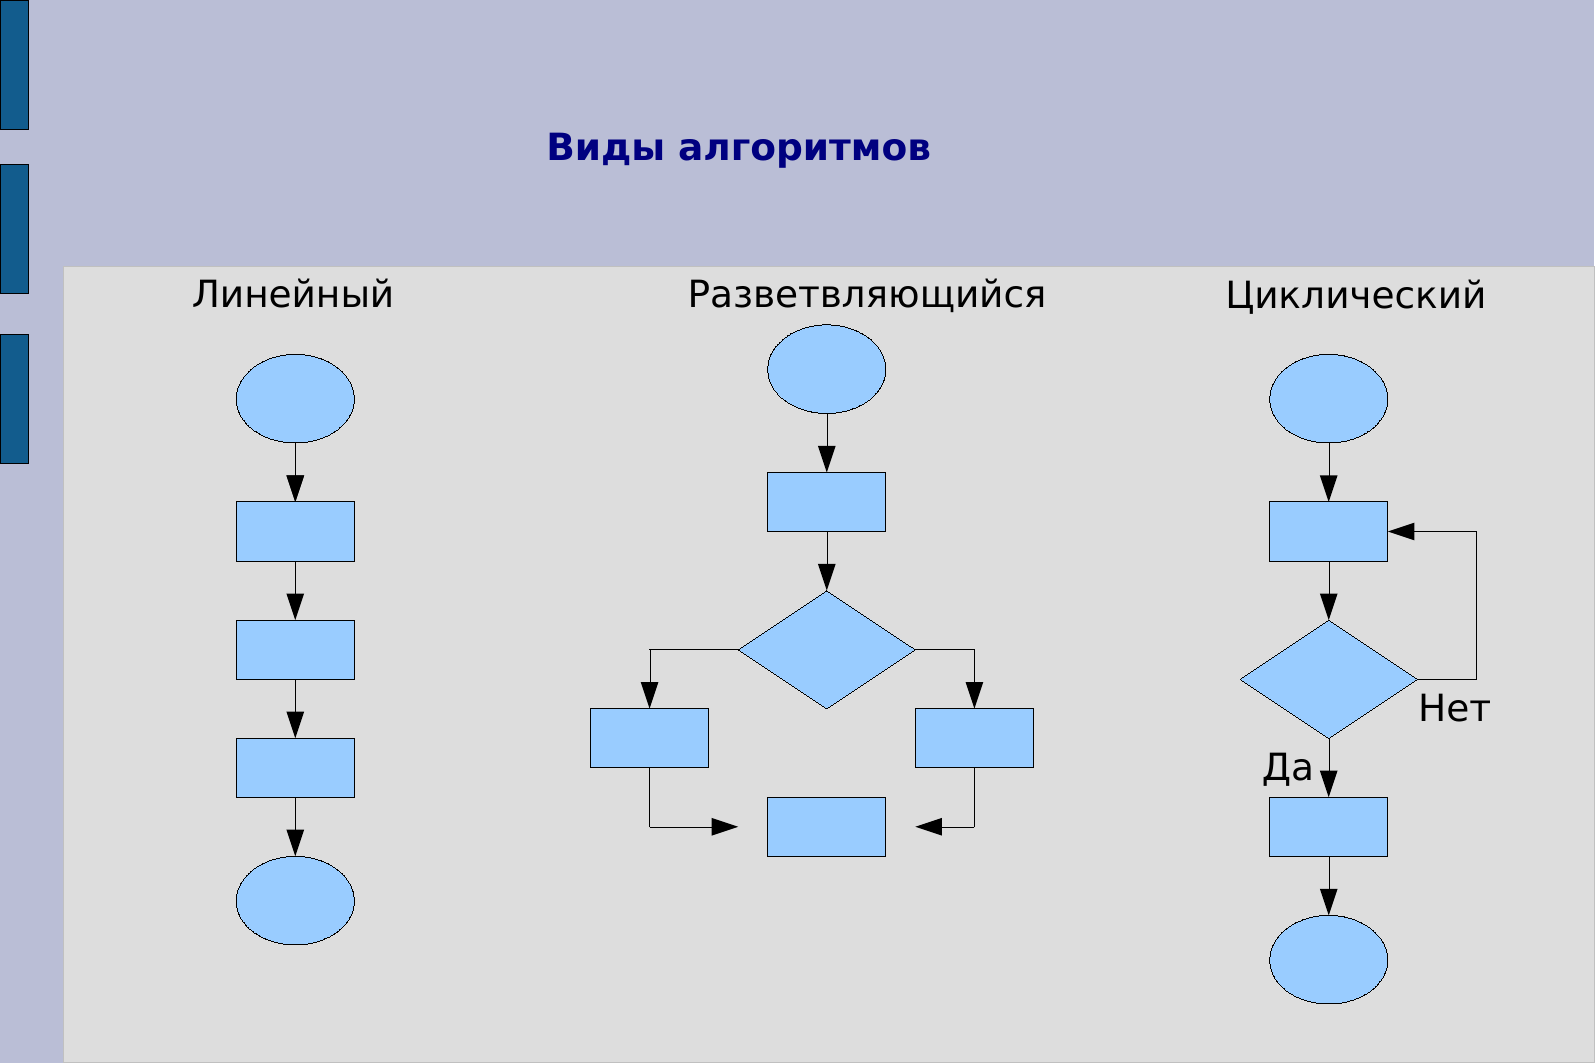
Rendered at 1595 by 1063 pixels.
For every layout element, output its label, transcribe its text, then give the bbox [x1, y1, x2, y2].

text_box [236, 620, 355, 680]
text_box [1269, 915, 1388, 1004]
text_box [236, 501, 355, 562]
text_box [738, 590, 915, 709]
text_box Виды алгоритмов [531, 118, 947, 177]
text_box [236, 354, 355, 443]
text_box [1269, 354, 1388, 443]
text_box Разветвляющийся [672, 265, 1063, 325]
text_box [236, 738, 355, 798]
text_box [915, 708, 1034, 768]
text_box Да [1247, 738, 1329, 797]
text_box [590, 708, 709, 768]
text_box [1269, 501, 1388, 562]
text_box [767, 324, 886, 414]
text_box Циклический [1210, 266, 1503, 325]
text_box [767, 797, 886, 857]
text_box [1240, 620, 1418, 738]
text_box [236, 856, 355, 945]
text_box [1269, 797, 1388, 857]
text_box [767, 472, 886, 532]
text_box Нет [1403, 679, 1506, 738]
text_box Линейный [177, 265, 411, 325]
